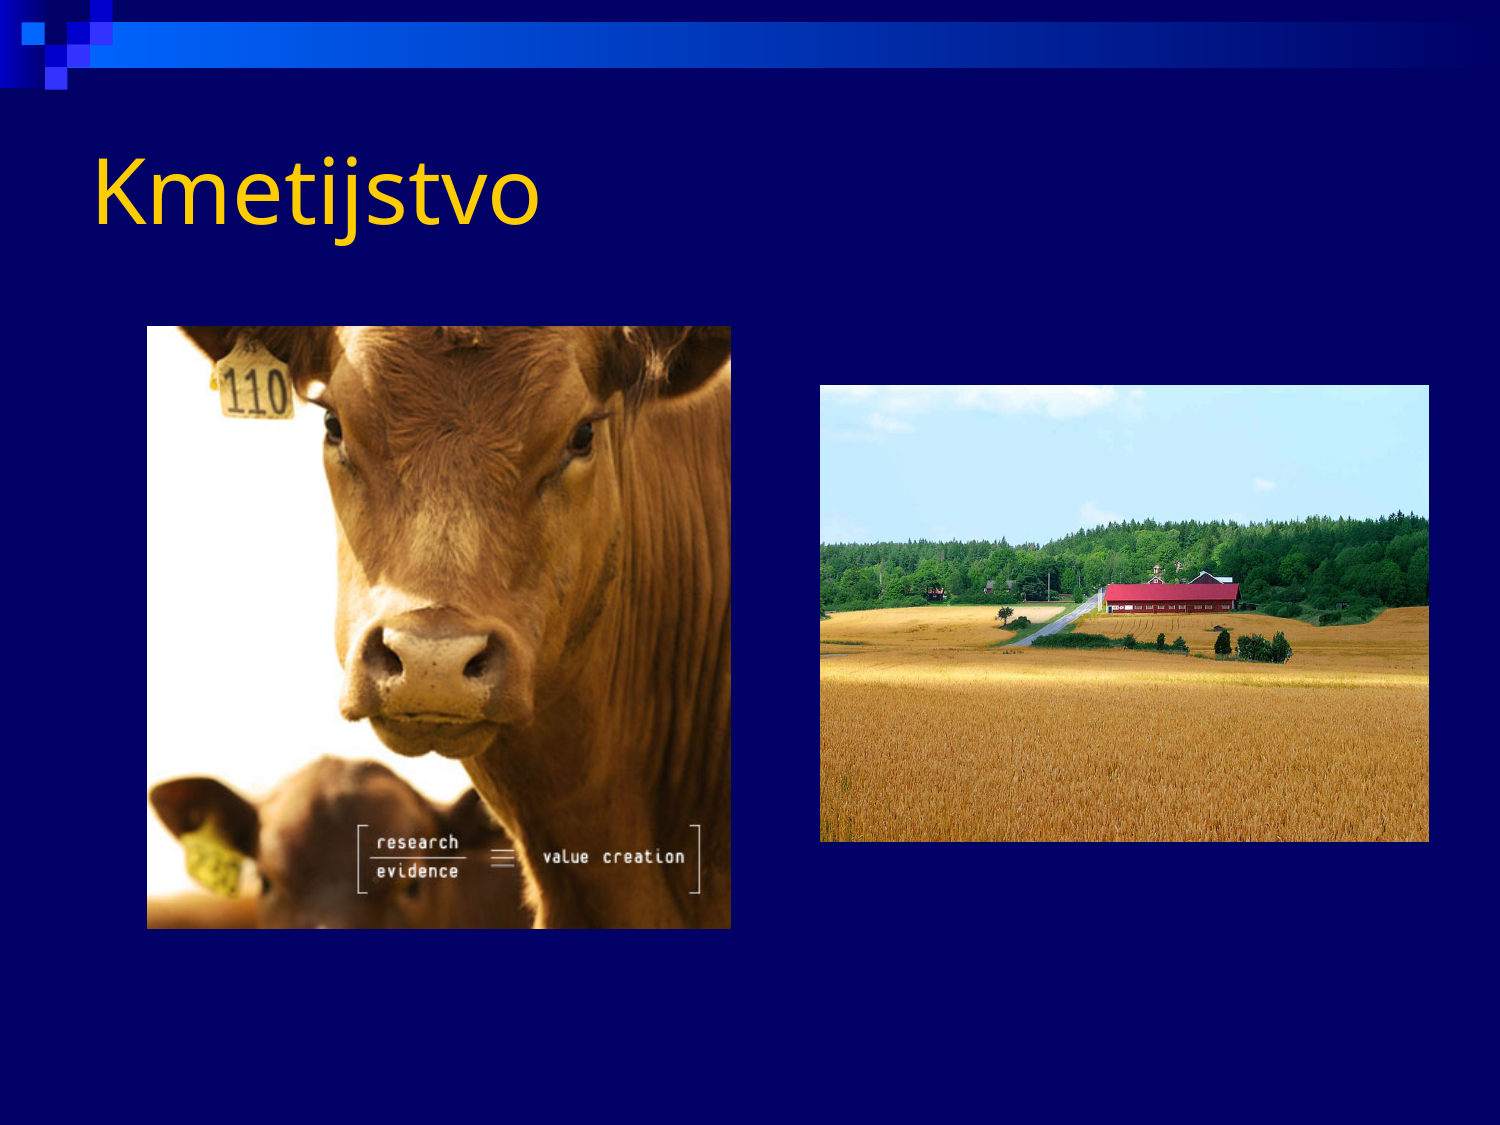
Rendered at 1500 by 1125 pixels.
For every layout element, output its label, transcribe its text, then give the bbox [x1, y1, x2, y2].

picture [147, 326, 731, 929]
picture [820, 385, 1429, 842]
title Kmetijstvo [75, 75, 1500, 300]
